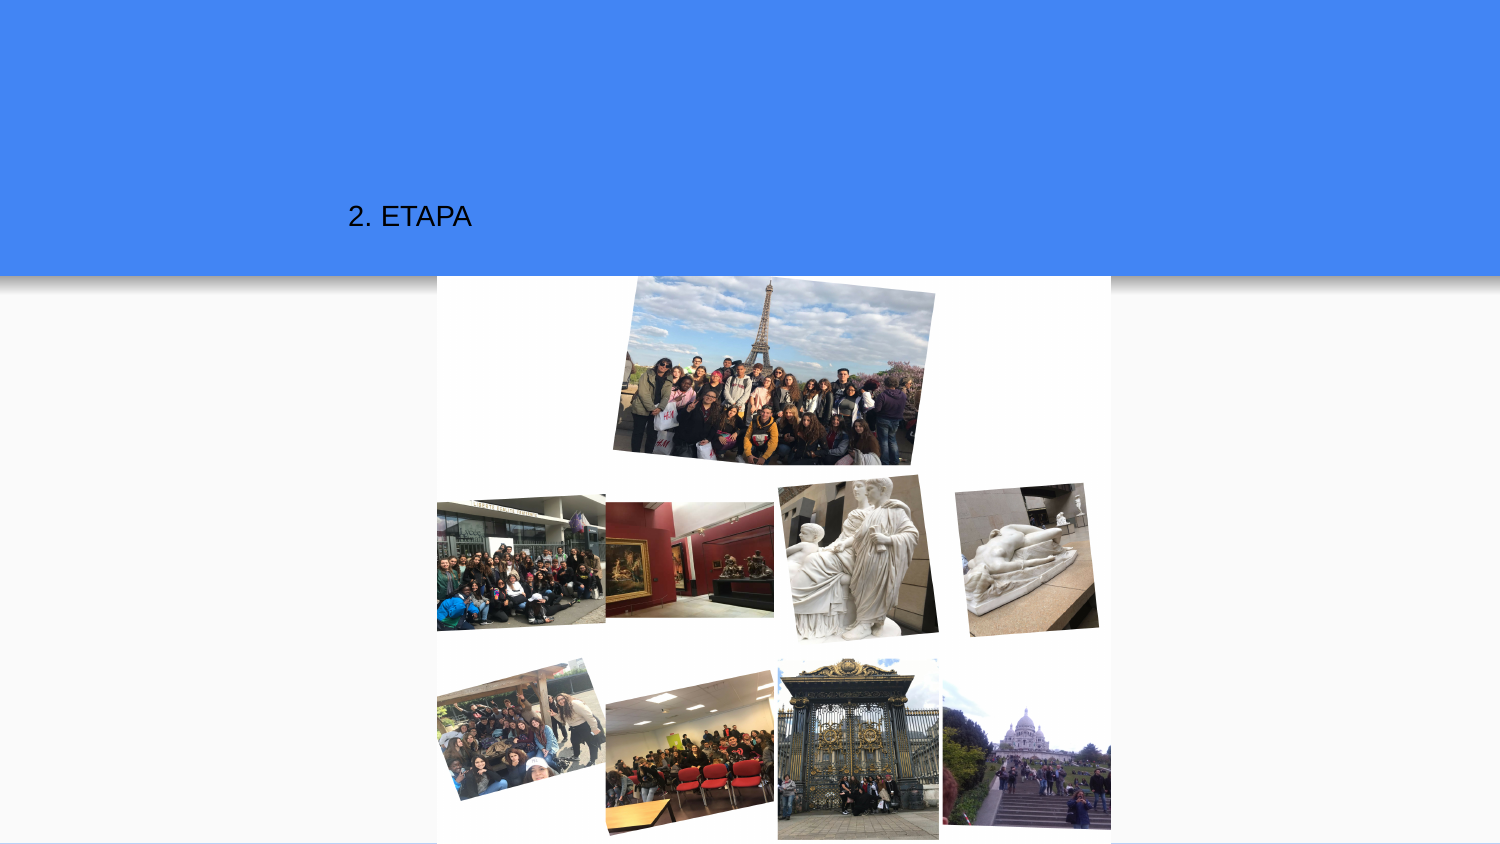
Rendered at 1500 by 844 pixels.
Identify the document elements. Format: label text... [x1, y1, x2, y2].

picture [437, 276, 1111, 844]
title 2. ETAPA [77, 121, 1427, 248]
